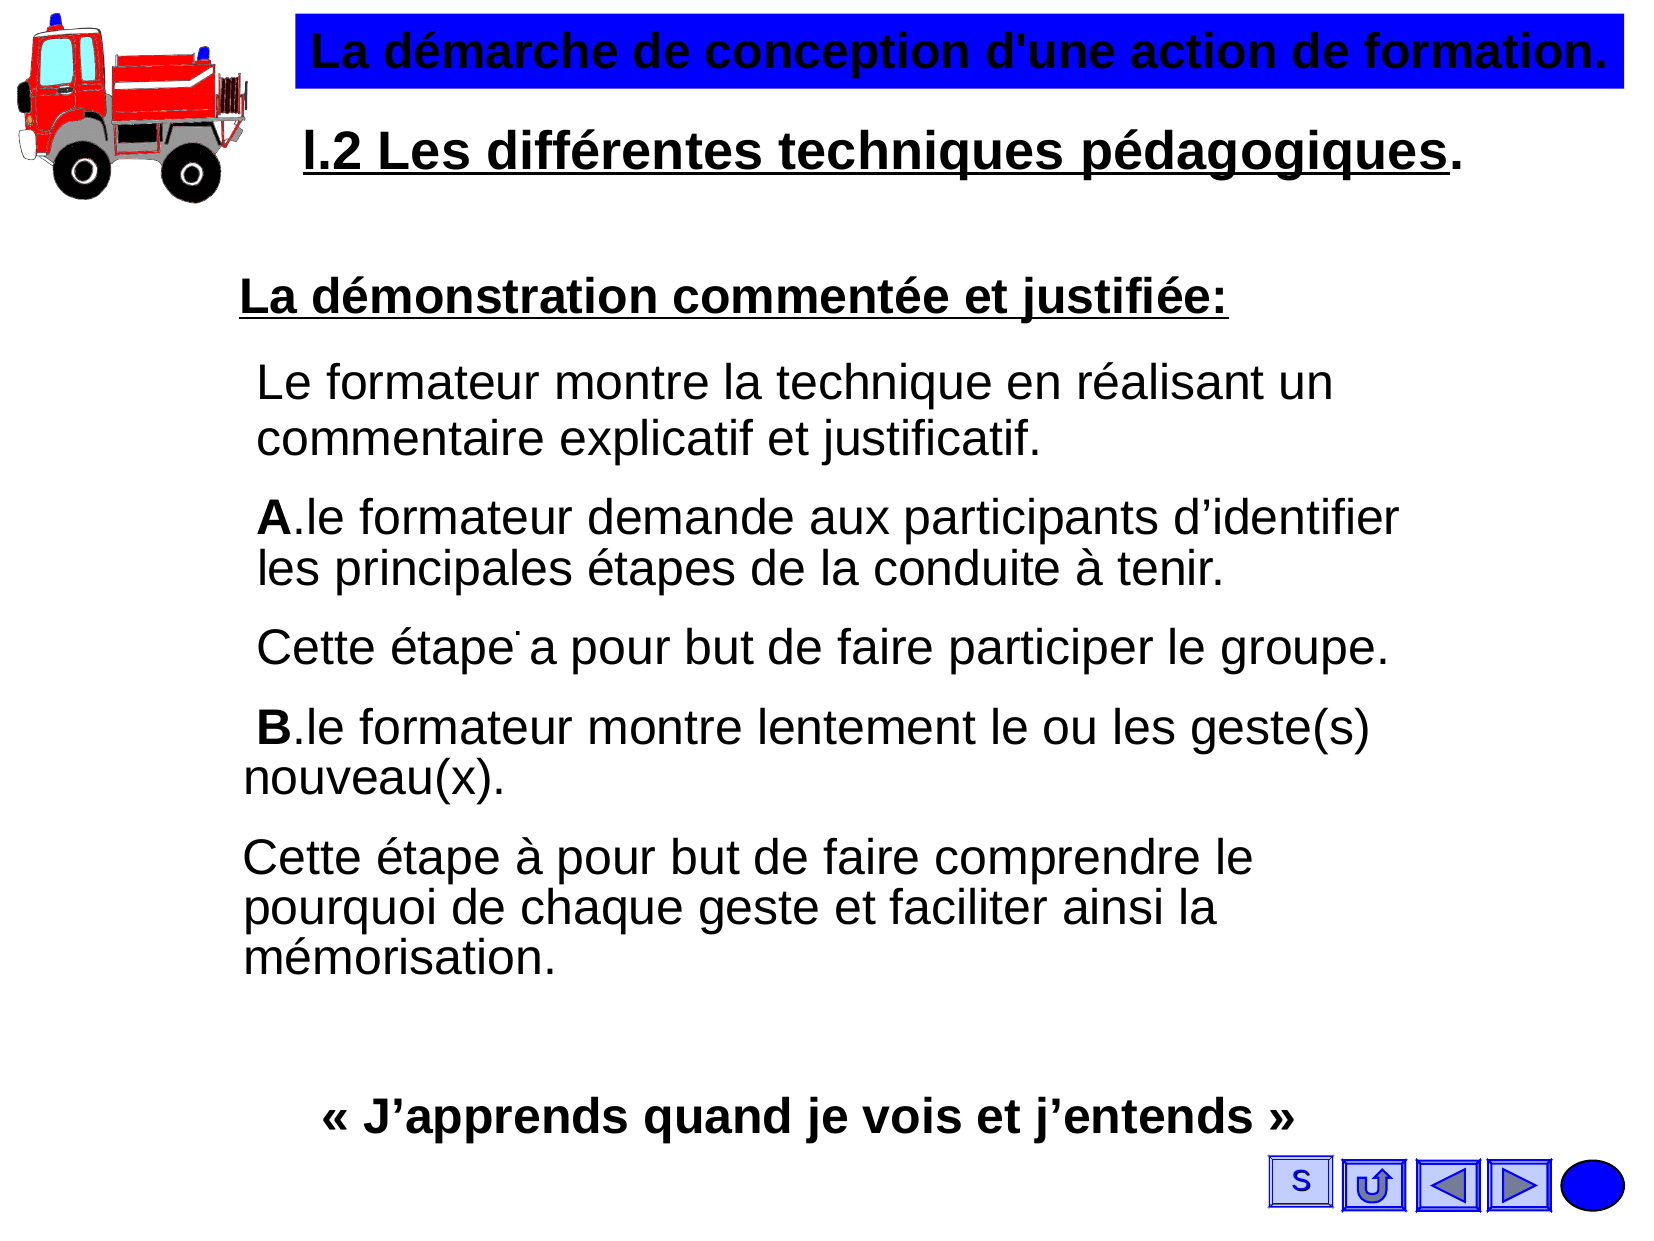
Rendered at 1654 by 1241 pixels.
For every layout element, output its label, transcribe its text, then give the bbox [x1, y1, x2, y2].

text_box l.2 Les différentes techniques pédagogiques. [287, 112, 1481, 189]
text_box . [497, 594, 1172, 665]
picture [8, 8, 257, 216]
list La démonstration commentée et justifiée: Le formateur montre la technique en réalisant un commentaire explicatif et justificatif. A.le formateur demande aux participants d’identifier les principales étapes de la conduite à tenir. Cette étape a pour but de faire participer le groupe. B.le formateur montre lentement le ou les geste(s) nouveau(x). Cette étape à pour but de faire comprendre le pourquoi de chaque geste et faciliter ainsi la mémorisation. « J’apprends quand je vois et j’entends » [171, 261, 1447, 1152]
text_box La démarche de conception d'une action de formation. [295, 13, 1625, 89]
text_box [1561, 1160, 1625, 1211]
